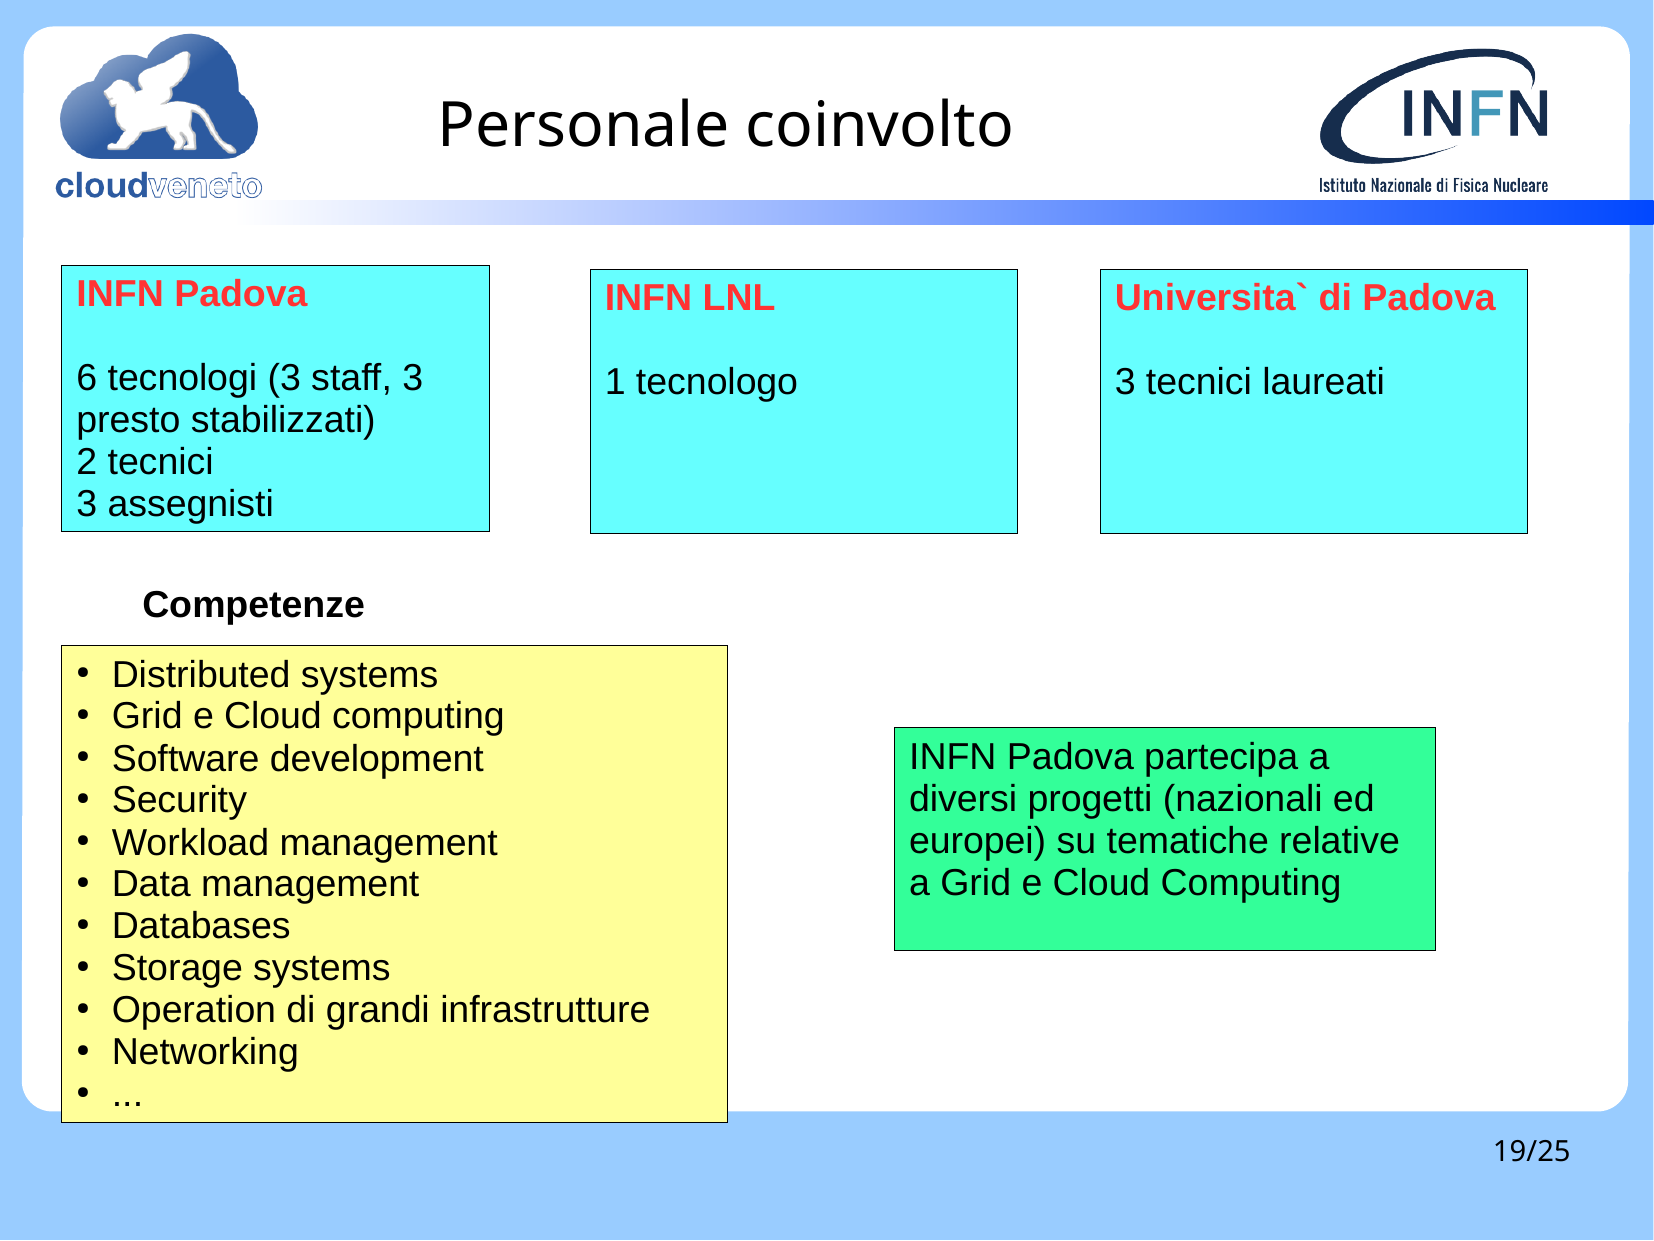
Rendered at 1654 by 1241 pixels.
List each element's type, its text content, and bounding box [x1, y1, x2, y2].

picture [1274, 31, 1593, 218]
text_box Distributed systems Grid e Cloud computing Software development Security Workload management Data management Databases Storage systems Operation di grandi infrastrutture Networking ... [61, 645, 728, 1118]
text_box INFN Padova partecipa a diversi progetti (nazionali ed europei) su tematiche relative a Grid e Cloud Computing [894, 727, 1436, 951]
picture [54, 32, 263, 199]
text_box Universita` di Padova 3 tecnici laureati [1100, 269, 1528, 534]
title Personale coinvolto [263, 46, 1274, 199]
text_box Competenze [127, 575, 380, 633]
text_box INFN LNL 1 tecnologo [590, 269, 1018, 534]
text_box INFN Padova 6 tecnologi (3 staff, 3 presto stabilizzati) 2 tecnici 3 assegnisti [61, 265, 490, 530]
